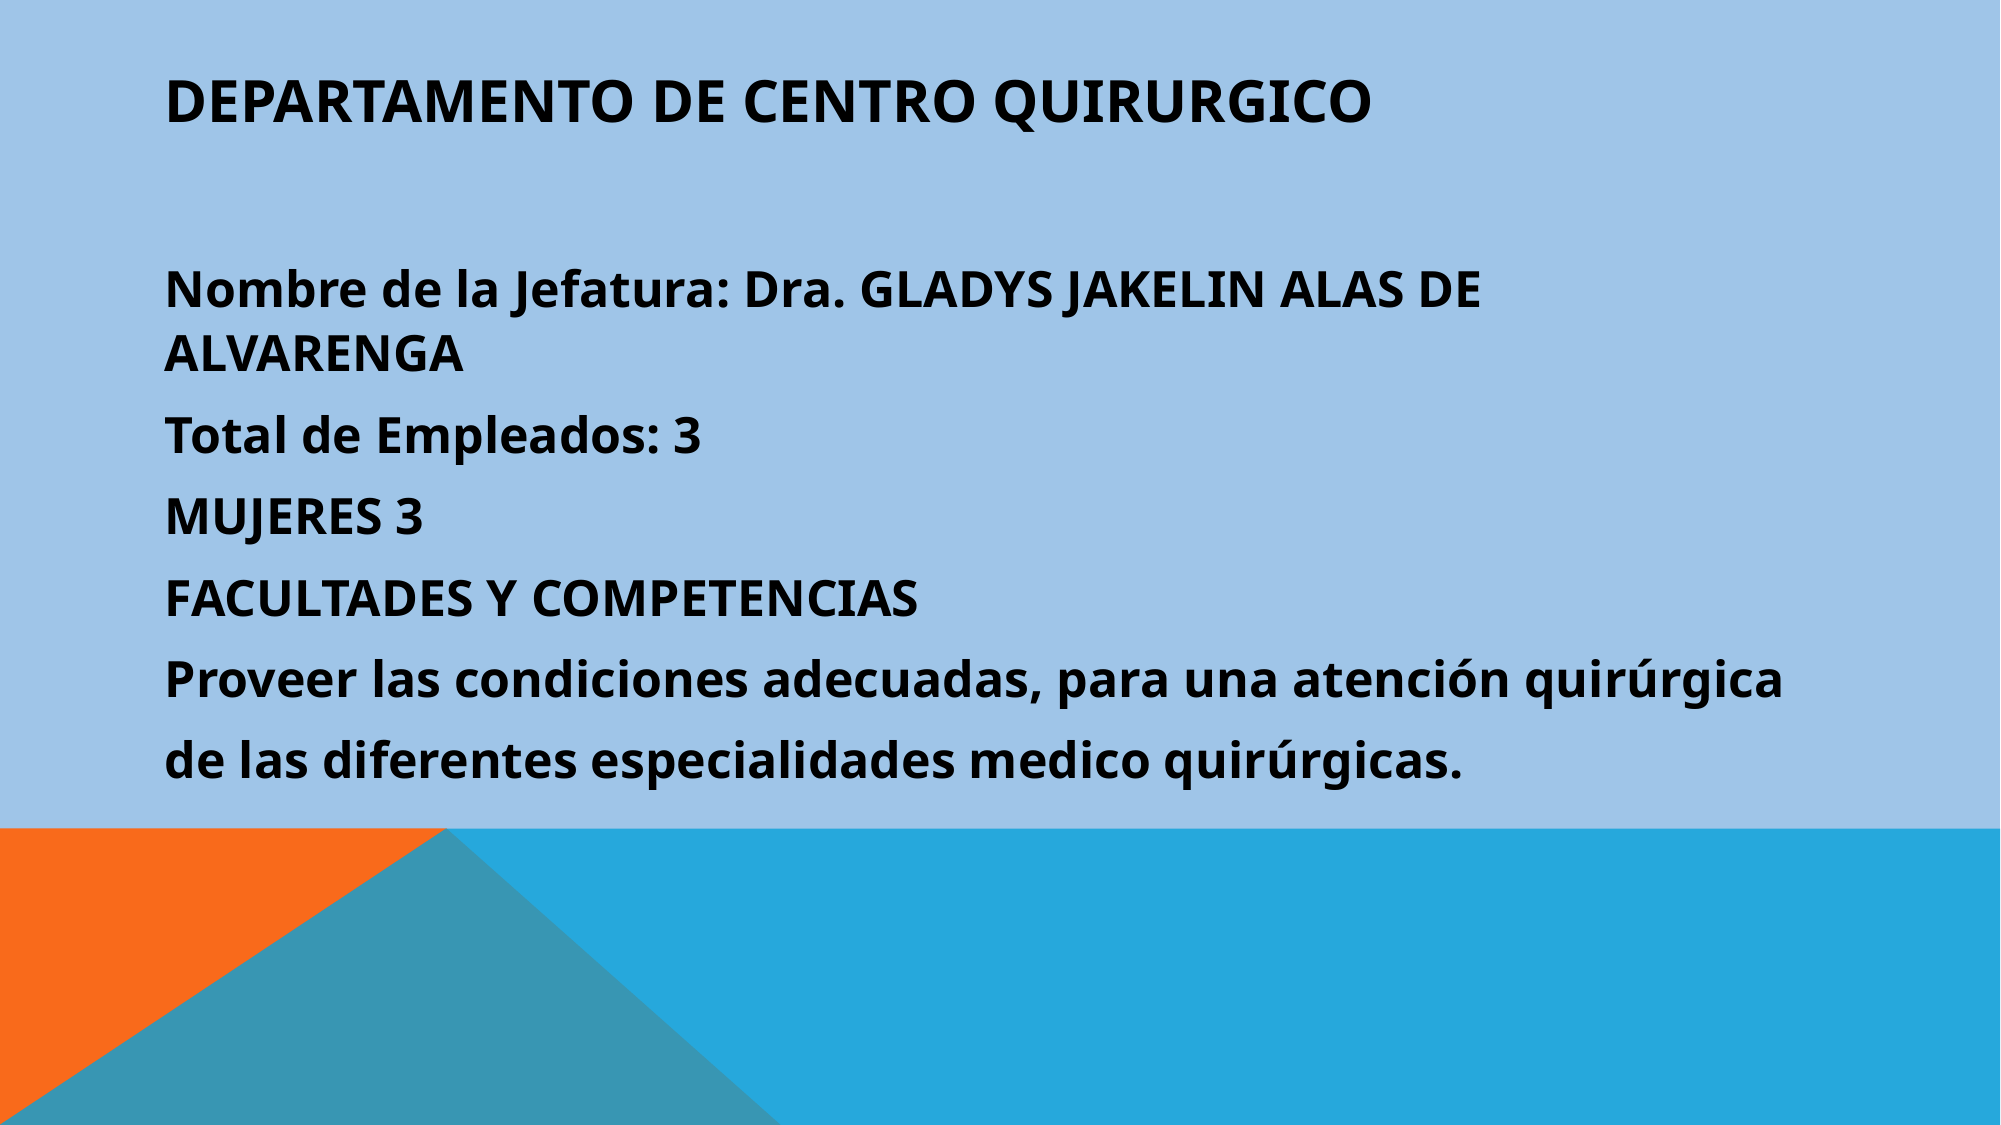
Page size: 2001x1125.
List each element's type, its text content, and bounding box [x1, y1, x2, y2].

text_box Nombre de la Jefatura: Dra. GLADYS JAKELIN ALAS DE ALVARENGA Total de Empleados: 3 MUJERES 3 FACULTADES Y COMPETENCIAS Proveer las condiciones adecuadas, para una atención quirúrgica de las diferentes especialidades medico quirúrgicas. [149, 244, 1850, 956]
text_box DEPARTAMENTO DE CENTRO QUIRURGICO [149, 56, 1850, 226]
